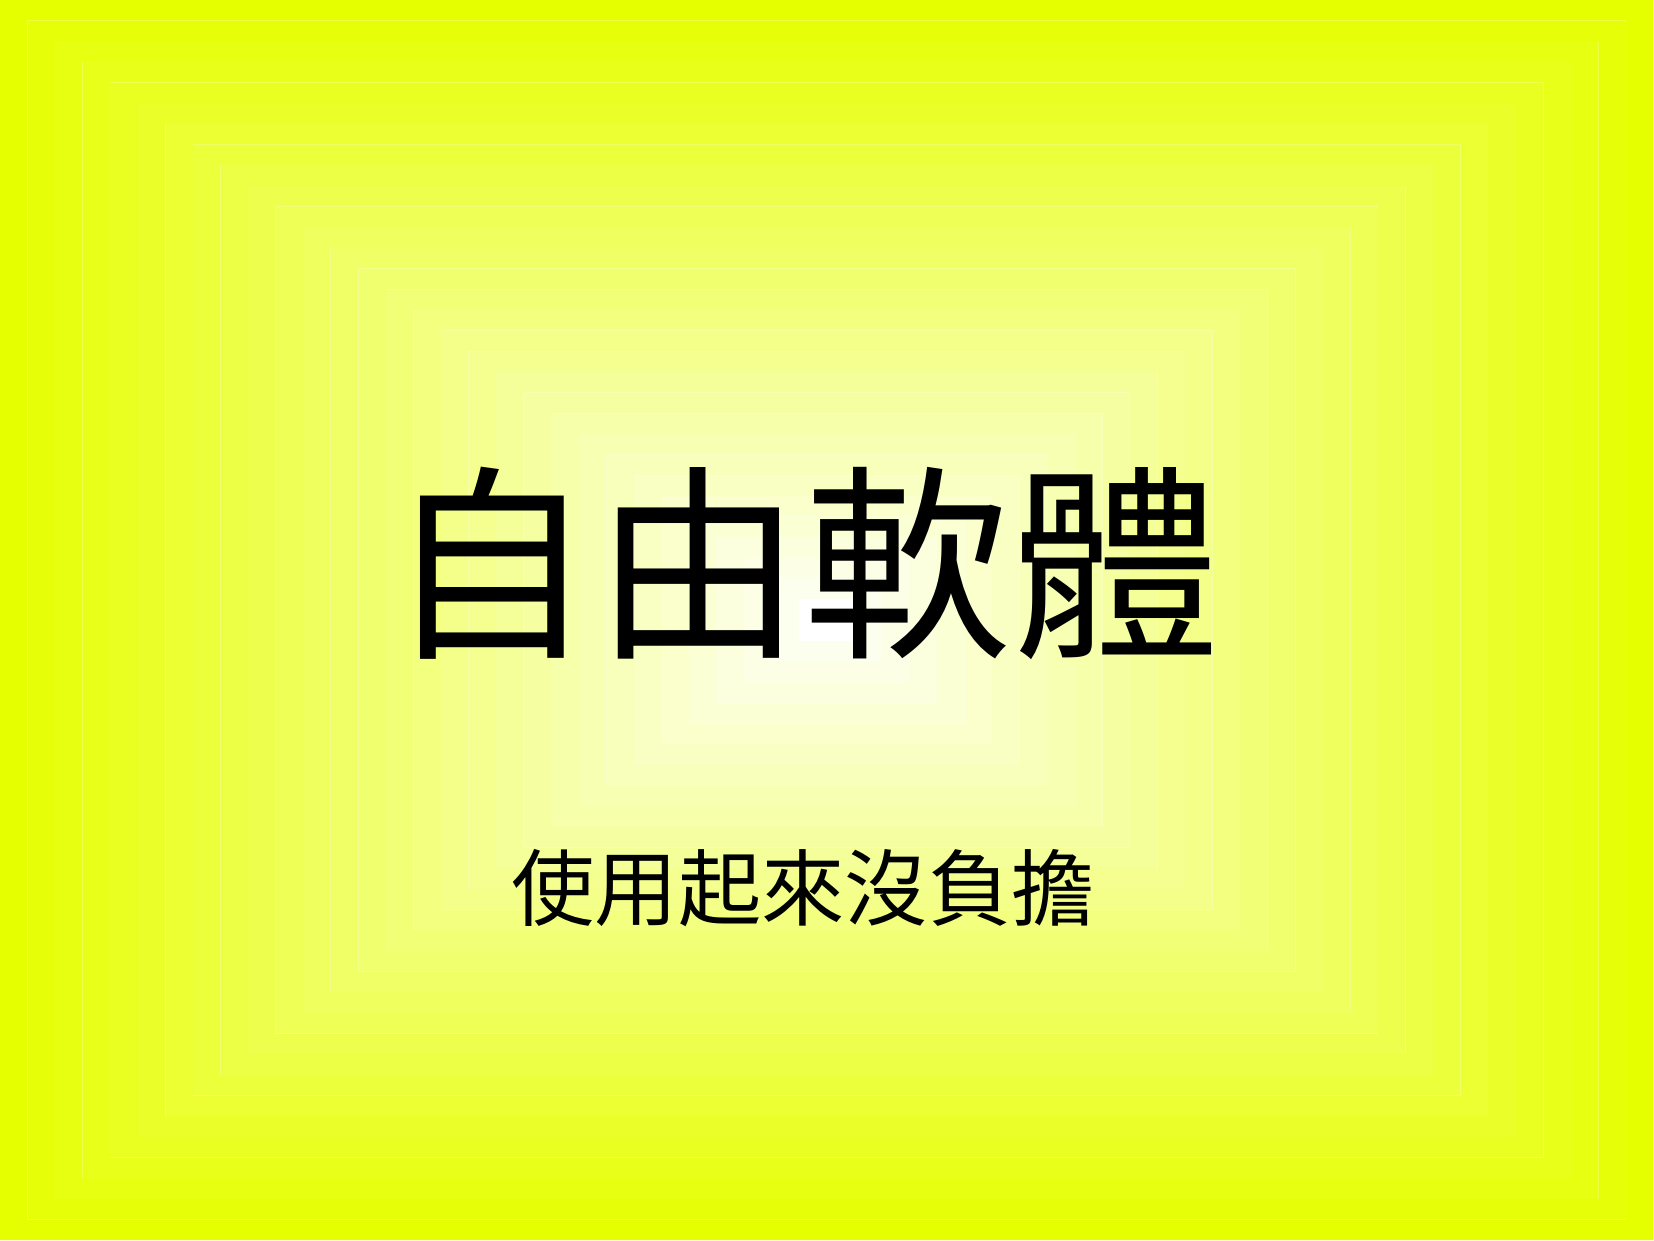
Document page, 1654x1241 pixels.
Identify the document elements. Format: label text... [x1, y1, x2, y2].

title 自由軟體 使用起來沒負擔 [59, 333, 1548, 709]
